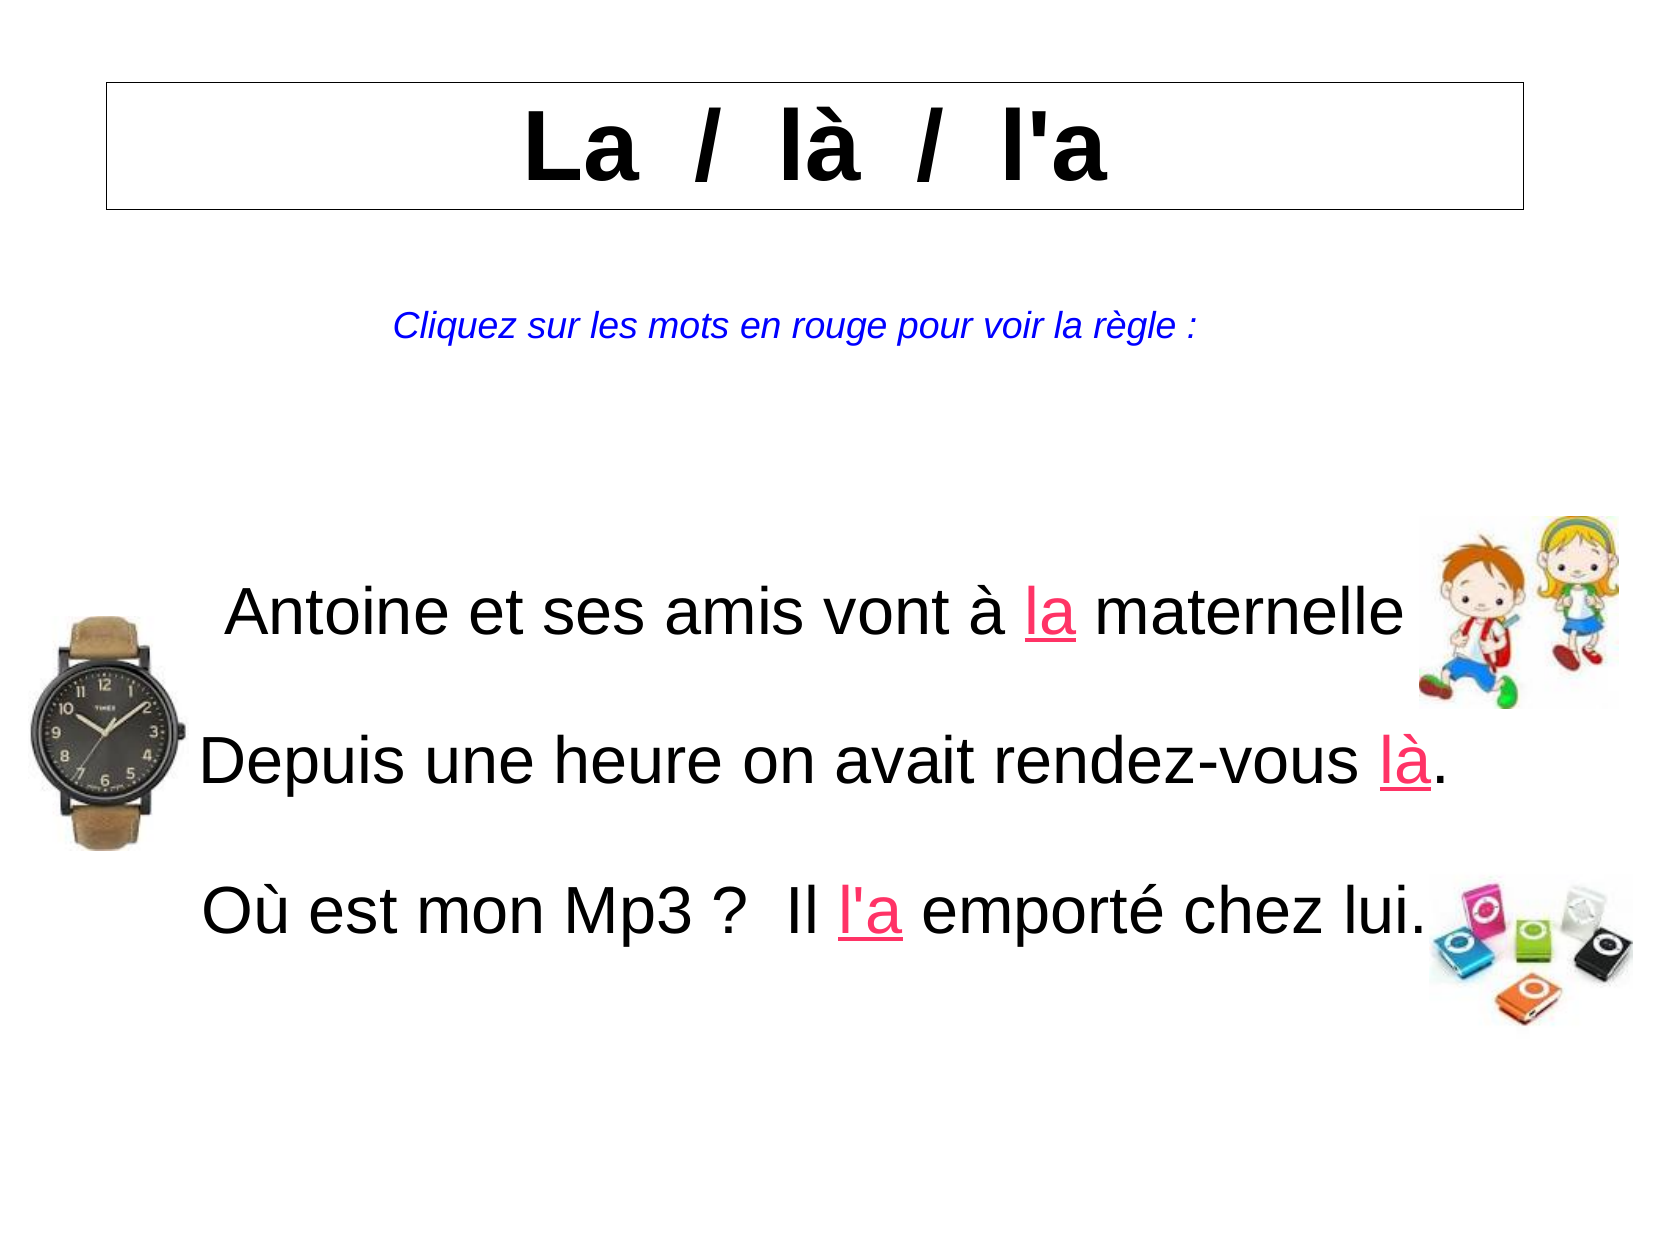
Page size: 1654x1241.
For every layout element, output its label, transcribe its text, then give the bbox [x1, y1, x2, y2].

subtitle Antoine et ses amis vont à la maternelle Depuis une heure on avait rendez-vous là. Où est mon Mp3 ? Il l'a emporté chez lui. [70, 438, 1559, 1158]
picture [28, 616, 189, 851]
picture [1429, 850, 1633, 1054]
picture [1419, 516, 1619, 709]
text_box Cliquez sur les mots en rouge pour voir la règle : [377, 297, 1264, 355]
text_box La / là / l'a [106, 82, 1524, 210]
